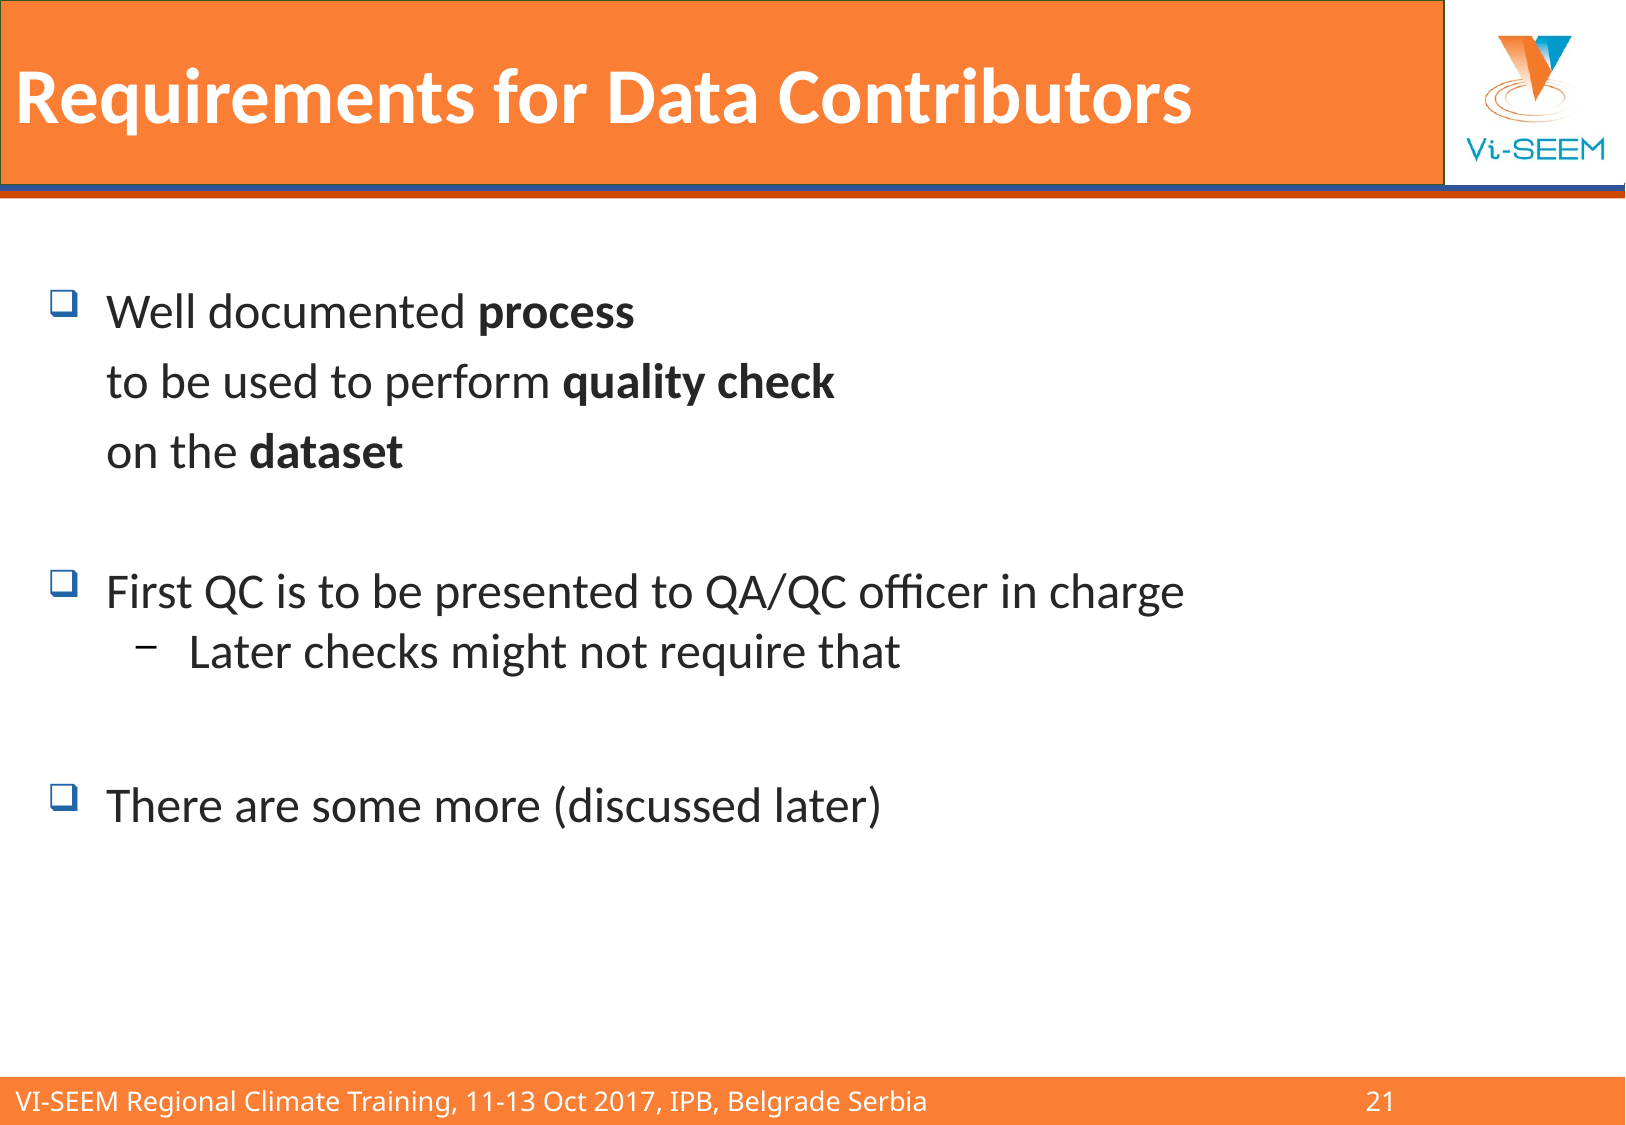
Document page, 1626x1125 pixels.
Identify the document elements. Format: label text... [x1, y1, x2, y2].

list Well documented process to be used to perform quality check on the dataset First QC is to be presented to QA/QC officer in charge Later checks might not require that There are some more (discussed later) [31, 271, 1593, 1076]
title Requirements for Data Contributors [0, 0, 1445, 185]
footer VI-SEEM Regional Climate Training, 11-13 Oct 2017, IPB, Belgrade Serbia <number> [0, 1076, 1625, 1125]
picture [1445, 0, 1624, 185]
